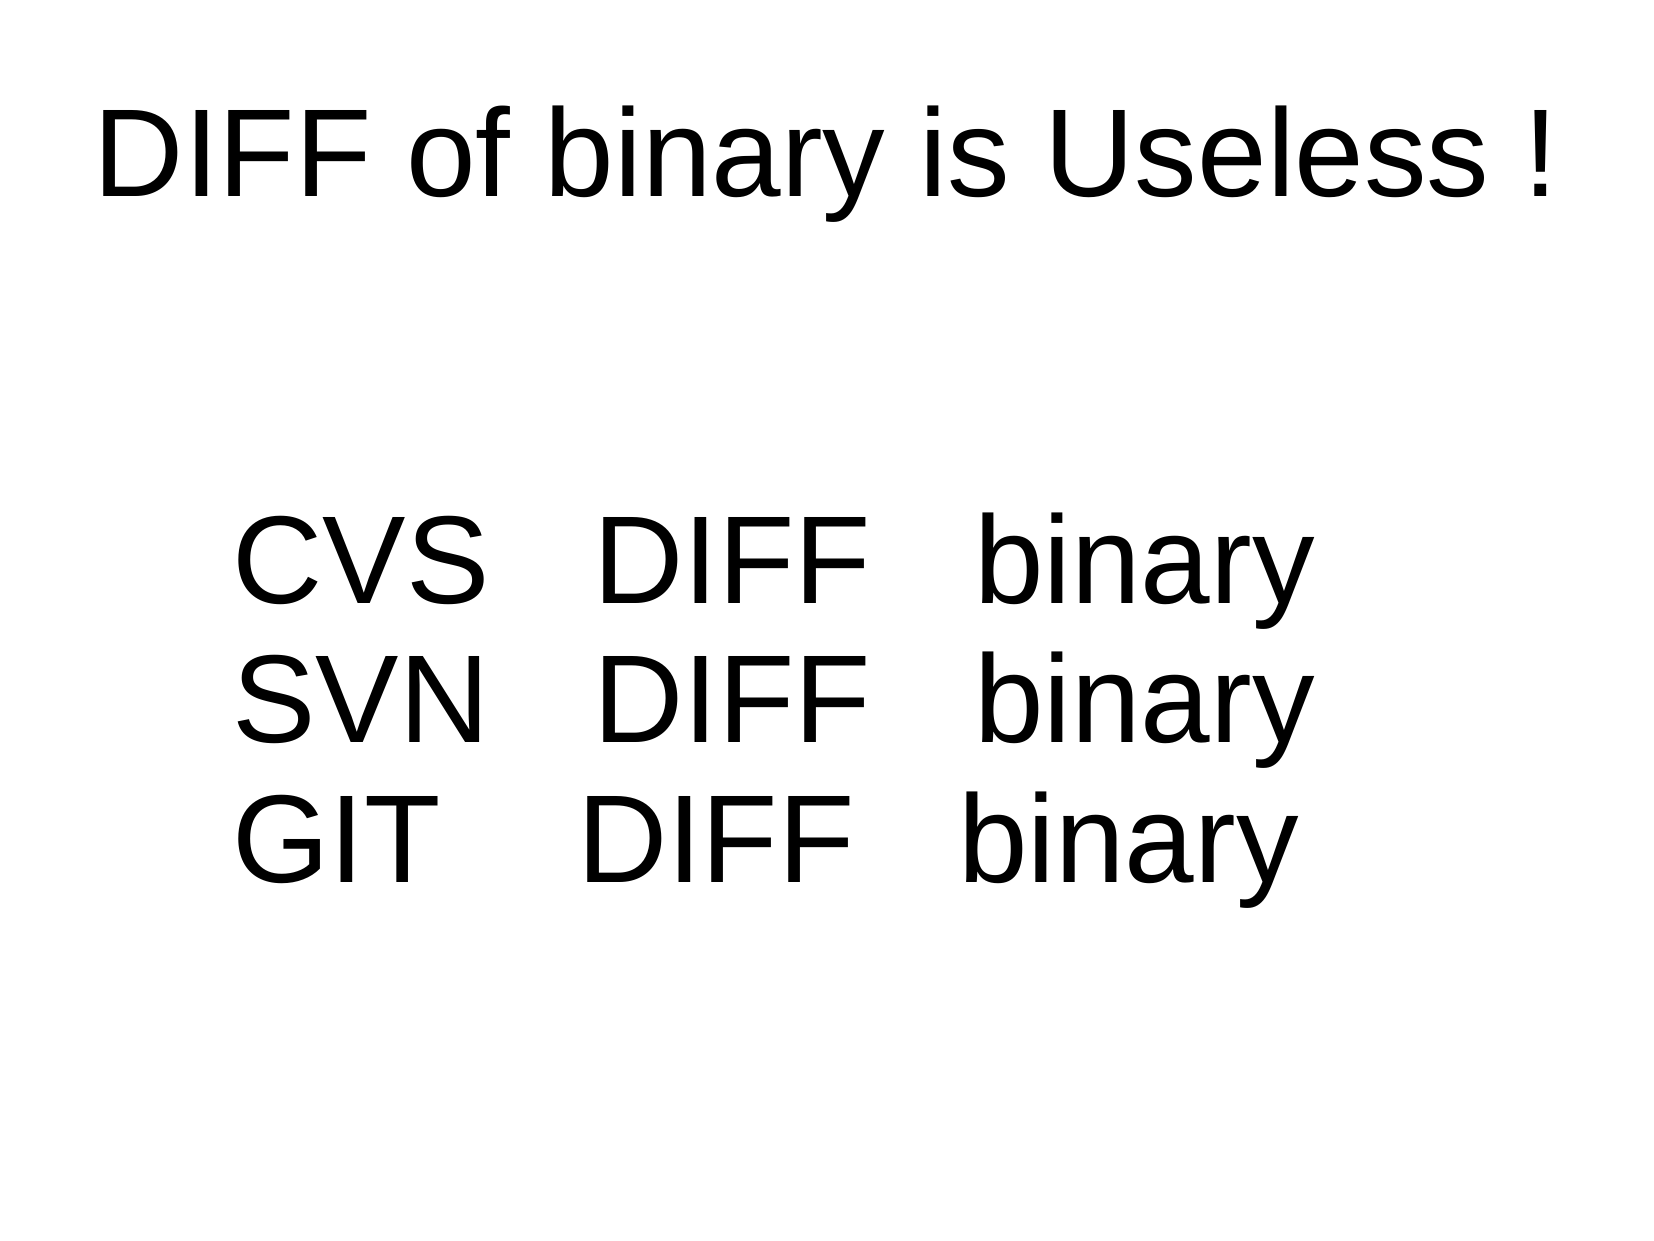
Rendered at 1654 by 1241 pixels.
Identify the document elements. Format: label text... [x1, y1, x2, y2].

subtitle CVS DIFF binary SVN DIFF binary GIT DIFF binary [82, 297, 1571, 1102]
title DIFF of binary is Useless ! [82, 49, 1571, 257]
